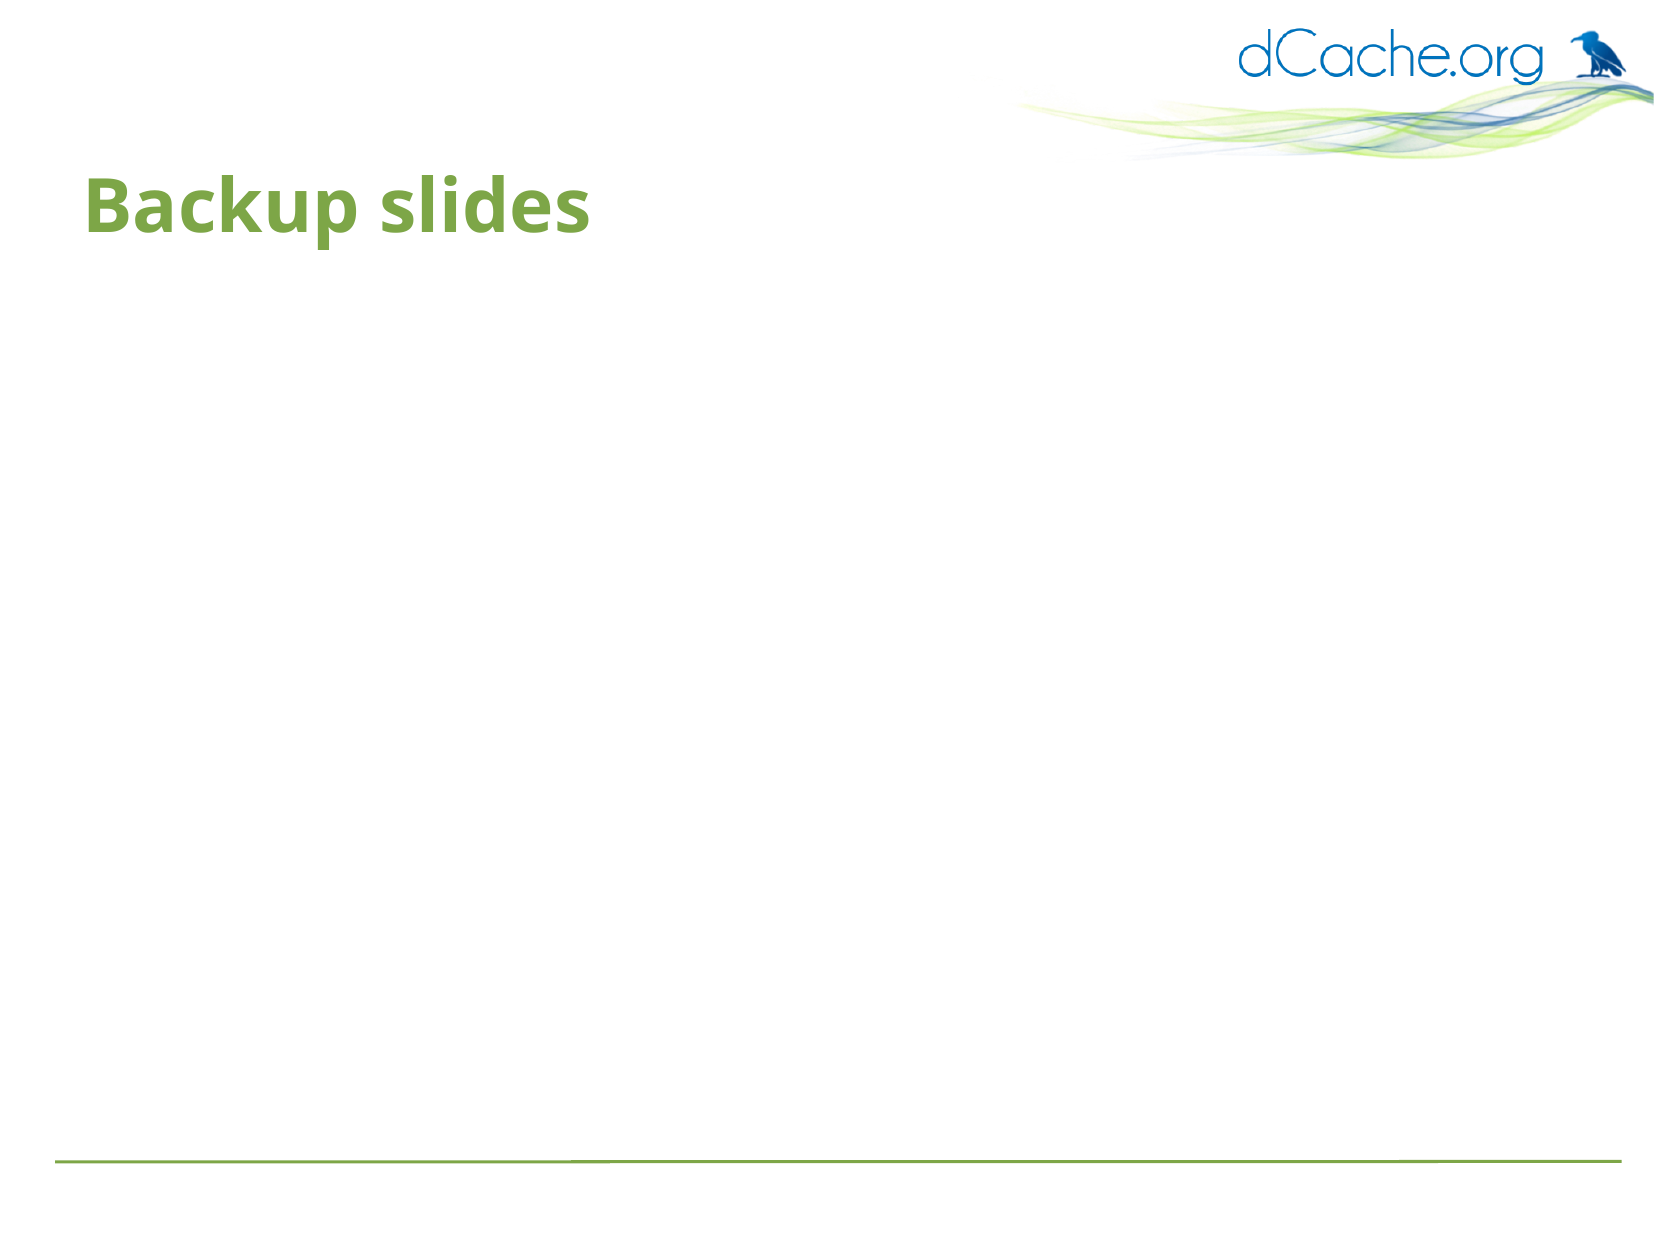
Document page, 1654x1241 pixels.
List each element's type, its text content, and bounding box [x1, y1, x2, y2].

title Backup slides [82, 155, 1605, 252]
picture [956, 16, 1654, 169]
